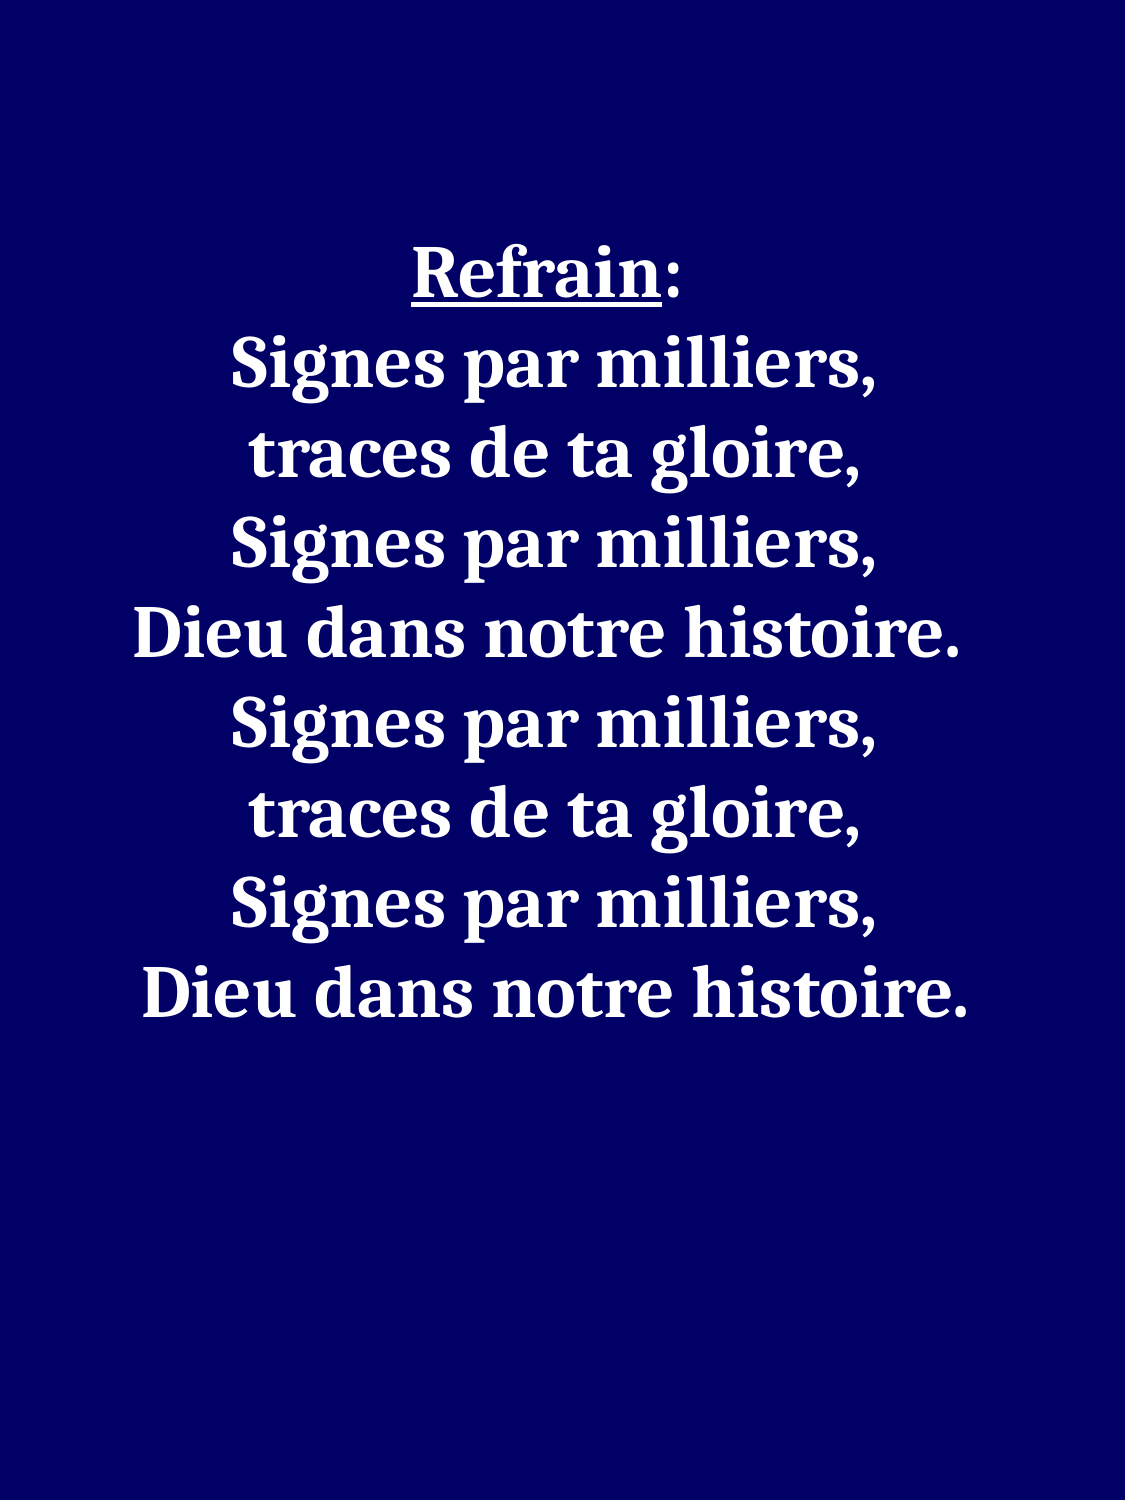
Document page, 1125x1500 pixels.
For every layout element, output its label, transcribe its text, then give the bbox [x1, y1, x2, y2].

text_box Refrain: Signes par milliers, traces de ta gloire, Signes par milliers, Dieu dans notre histoire. Signes par milliers, traces de ta gloire, Signes par milliers, Dieu dans notre histoire. [0, 79, 1125, 1285]
